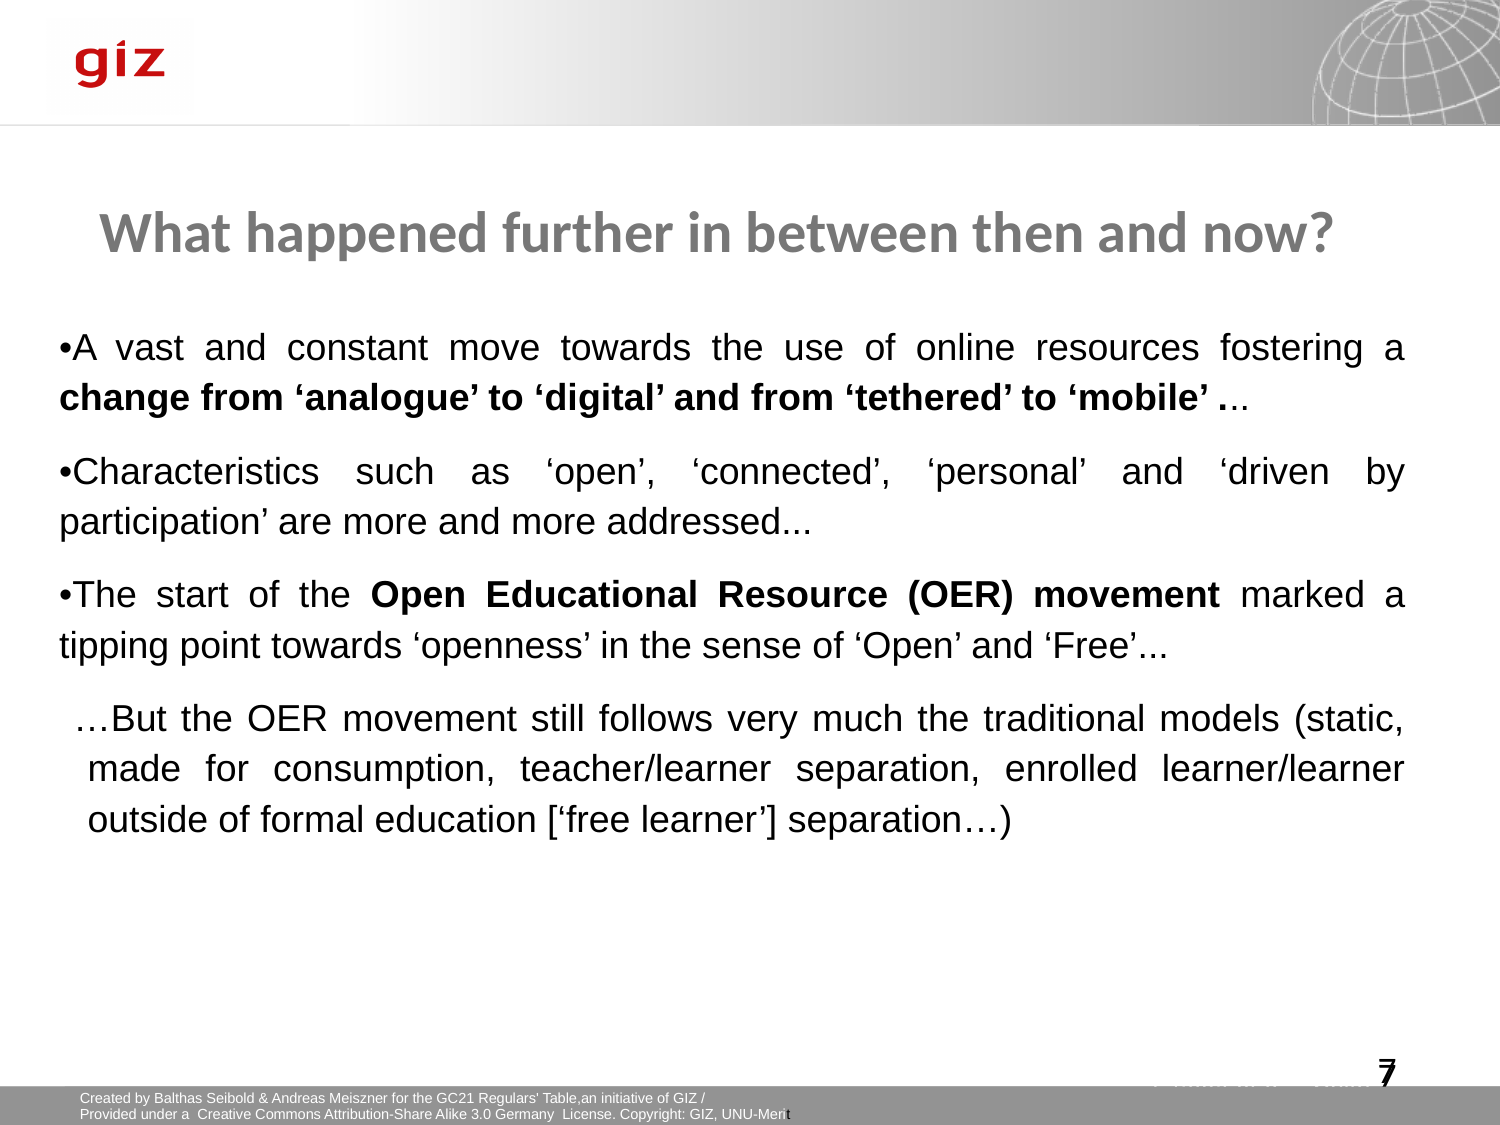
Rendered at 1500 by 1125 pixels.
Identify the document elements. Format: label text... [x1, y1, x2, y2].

list A vast and constant move towards the use of online resources fostering a change from ‘analogue’ to ‘digital’ and from ‘tethered’ to ‘mobile’ ... Characteristics such as ‘open’, ‘connected’, ‘personal’ and ‘driven by participation’ are more and more addressed... The start of the Open Educational Resource (OER) movement marked a tipping point towards ‘openness’ in the sense of ‘Open’ and ‘Free’... …But the OER movement still follows very much the traditional models (static, made for consumption, teacher/learner separation, enrolled learner/learner outside of formal education [‘free learner’] separation…) [59, 314, 1409, 918]
text_box What happened further in between then and now? [35, 199, 1400, 283]
